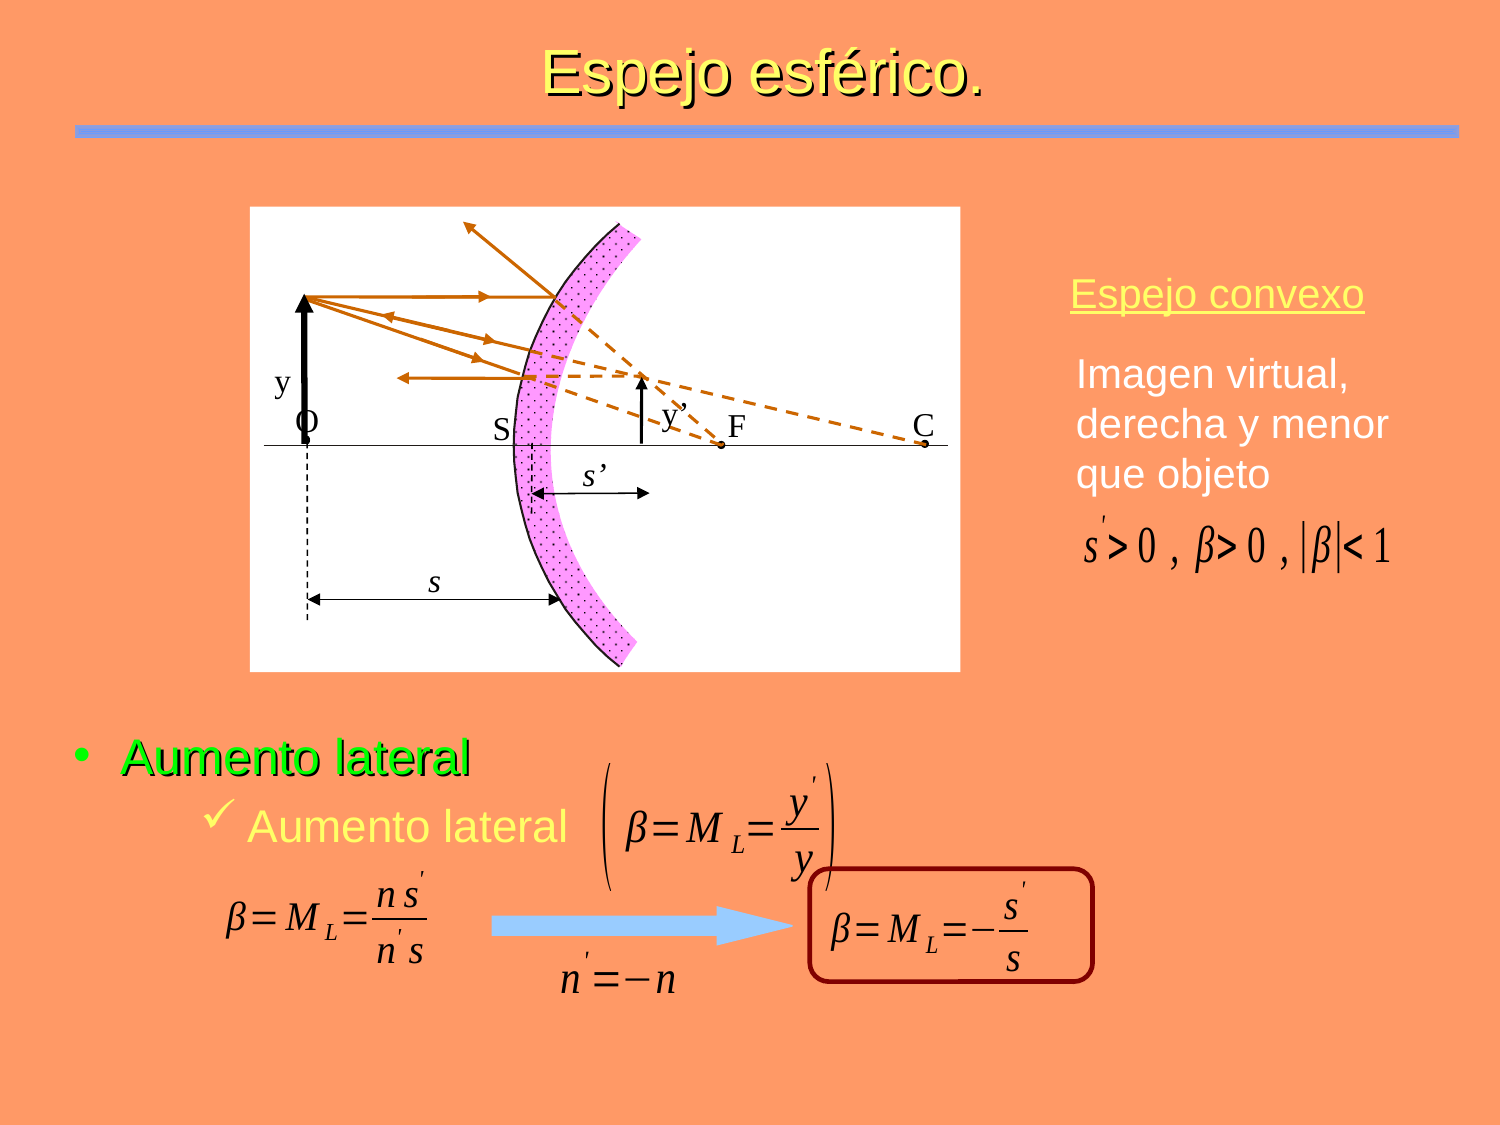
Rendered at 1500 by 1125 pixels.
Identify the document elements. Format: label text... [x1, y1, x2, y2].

chart [549, 944, 700, 1004]
text_box s’ [580, 452, 610, 492]
text_box Espejo convexo [1029, 259, 1405, 326]
chart [813, 872, 1043, 979]
text_box s [418, 558, 451, 599]
text_box y’ [652, 391, 699, 432]
text_box [75, 125, 1460, 138]
chart [589, 804, 854, 891]
text_box Imagen virtual, derecha y menor que objeto [1061, 338, 1436, 505]
text_box Aumento lateral [107, 804, 589, 877]
text_box Espejo esférico. [50, 23, 1476, 114]
text_box S [478, 407, 525, 448]
text_box y [259, 359, 306, 400]
text_box [492, 907, 793, 945]
text_box Aumento lateral [58, 716, 1389, 804]
text_box O [295, 399, 319, 440]
text_box [249, 206, 961, 673]
text_box C [900, 403, 947, 444]
text_box F [713, 404, 760, 445]
chart [1072, 507, 1404, 575]
chart [211, 864, 443, 975]
